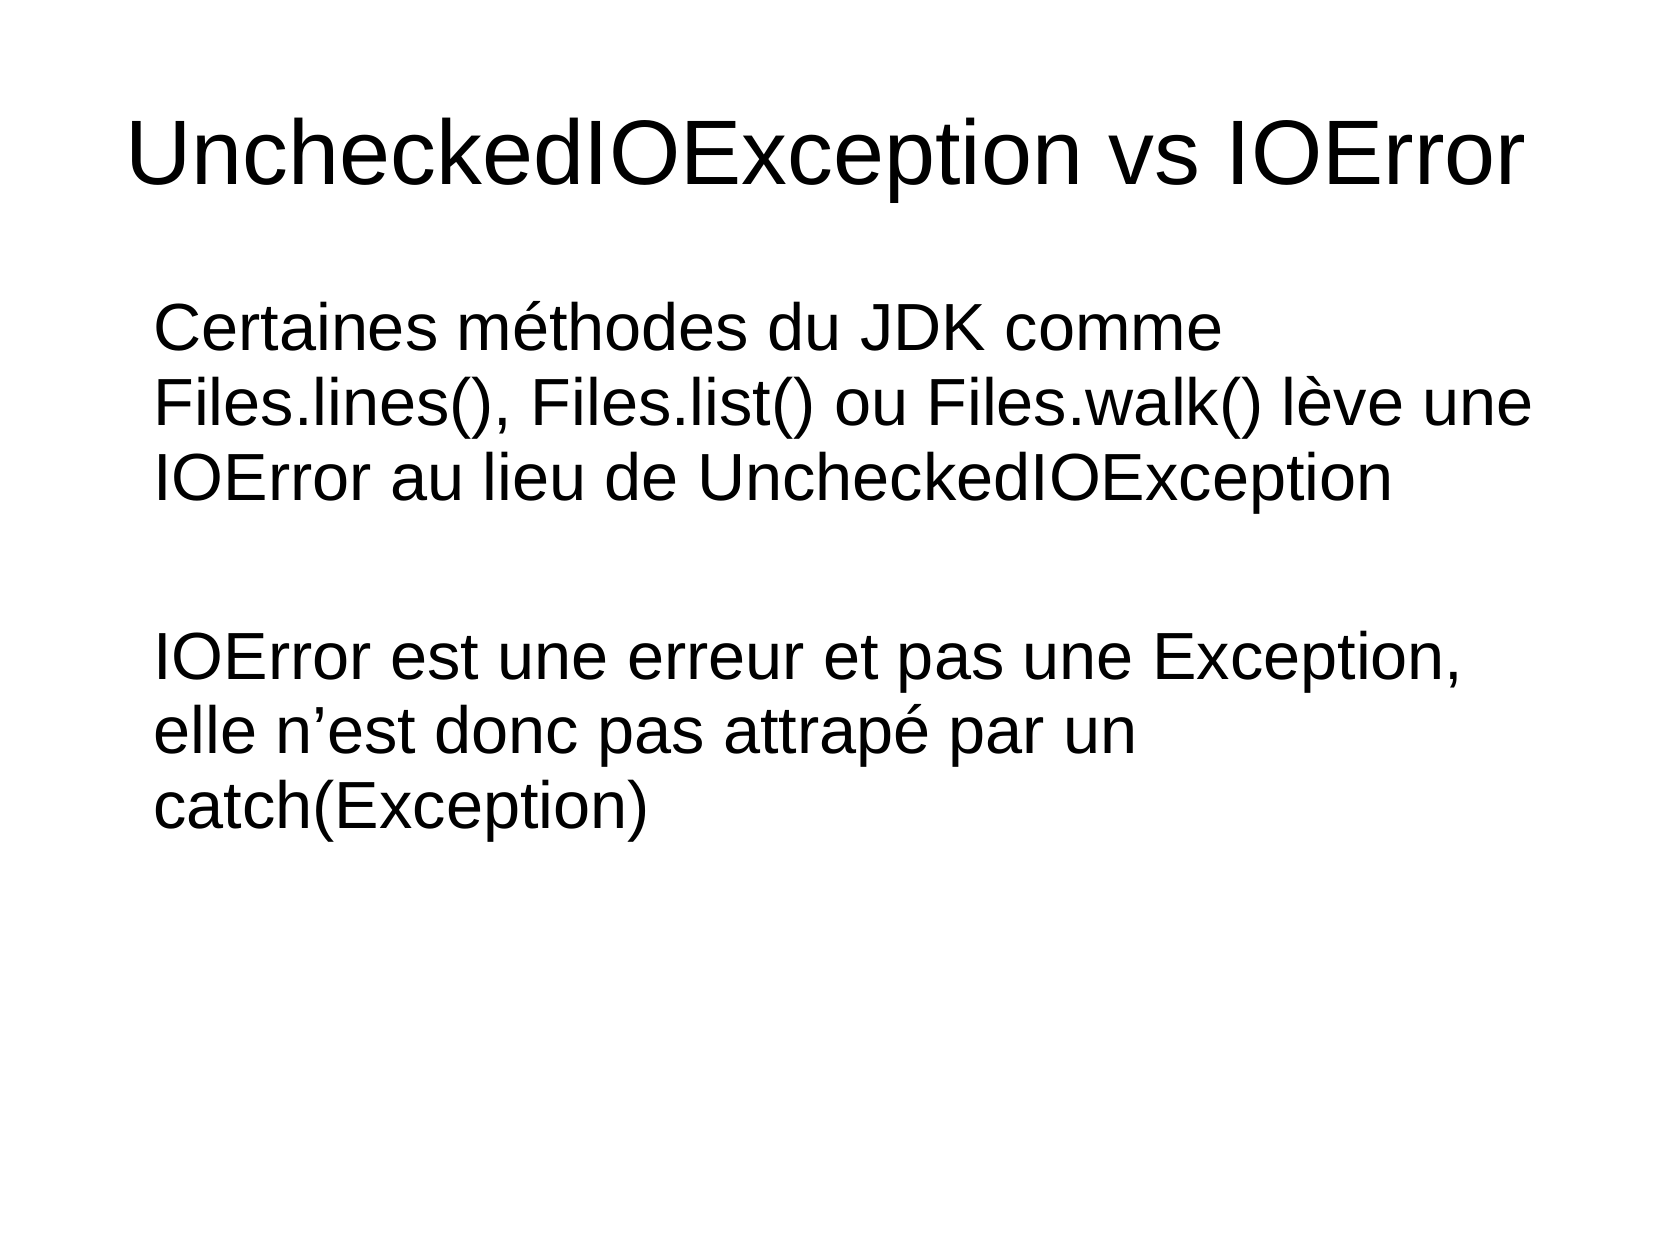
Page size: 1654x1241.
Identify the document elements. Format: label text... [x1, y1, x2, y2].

title UncheckedIOException vs IOError [82, 49, 1571, 257]
list Certaines méthodes du JDK comme Files.lines(), Files.list() ou Files.walk() lève une IOError au lieu de UncheckedIOException IOError est une erreur et pas une Exception, elle n’est donc pas attrapé par un catch(Exception) [82, 290, 1571, 1010]
